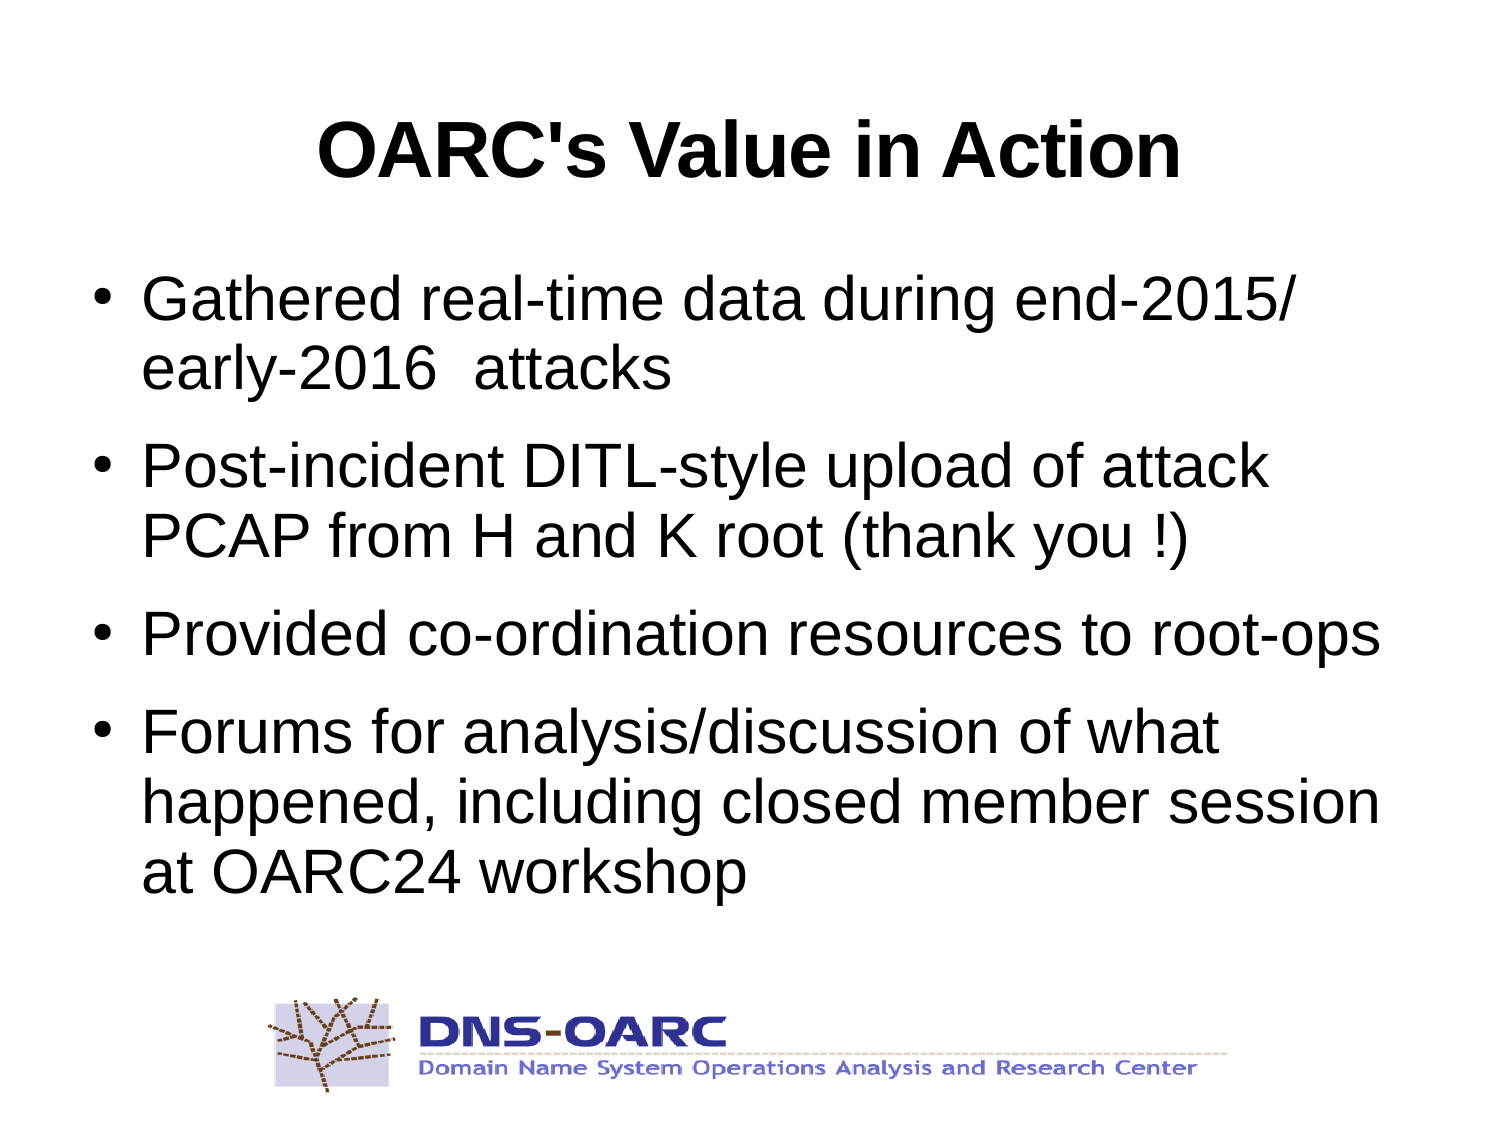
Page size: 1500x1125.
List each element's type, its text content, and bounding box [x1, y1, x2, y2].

list Gathered real-time data during end-2015/ early-2016 attacks Post-incident DITL-style upload of attack PCAP from H and K root (thank you !) Provided co-ordination resources to root-ops Forums for analysis/discussion of what happened, including closed member session at OARC24 workshop [75, 263, 1425, 916]
picture [214, 991, 1259, 1099]
title OARC's Value in Action [75, 44, 1425, 233]
